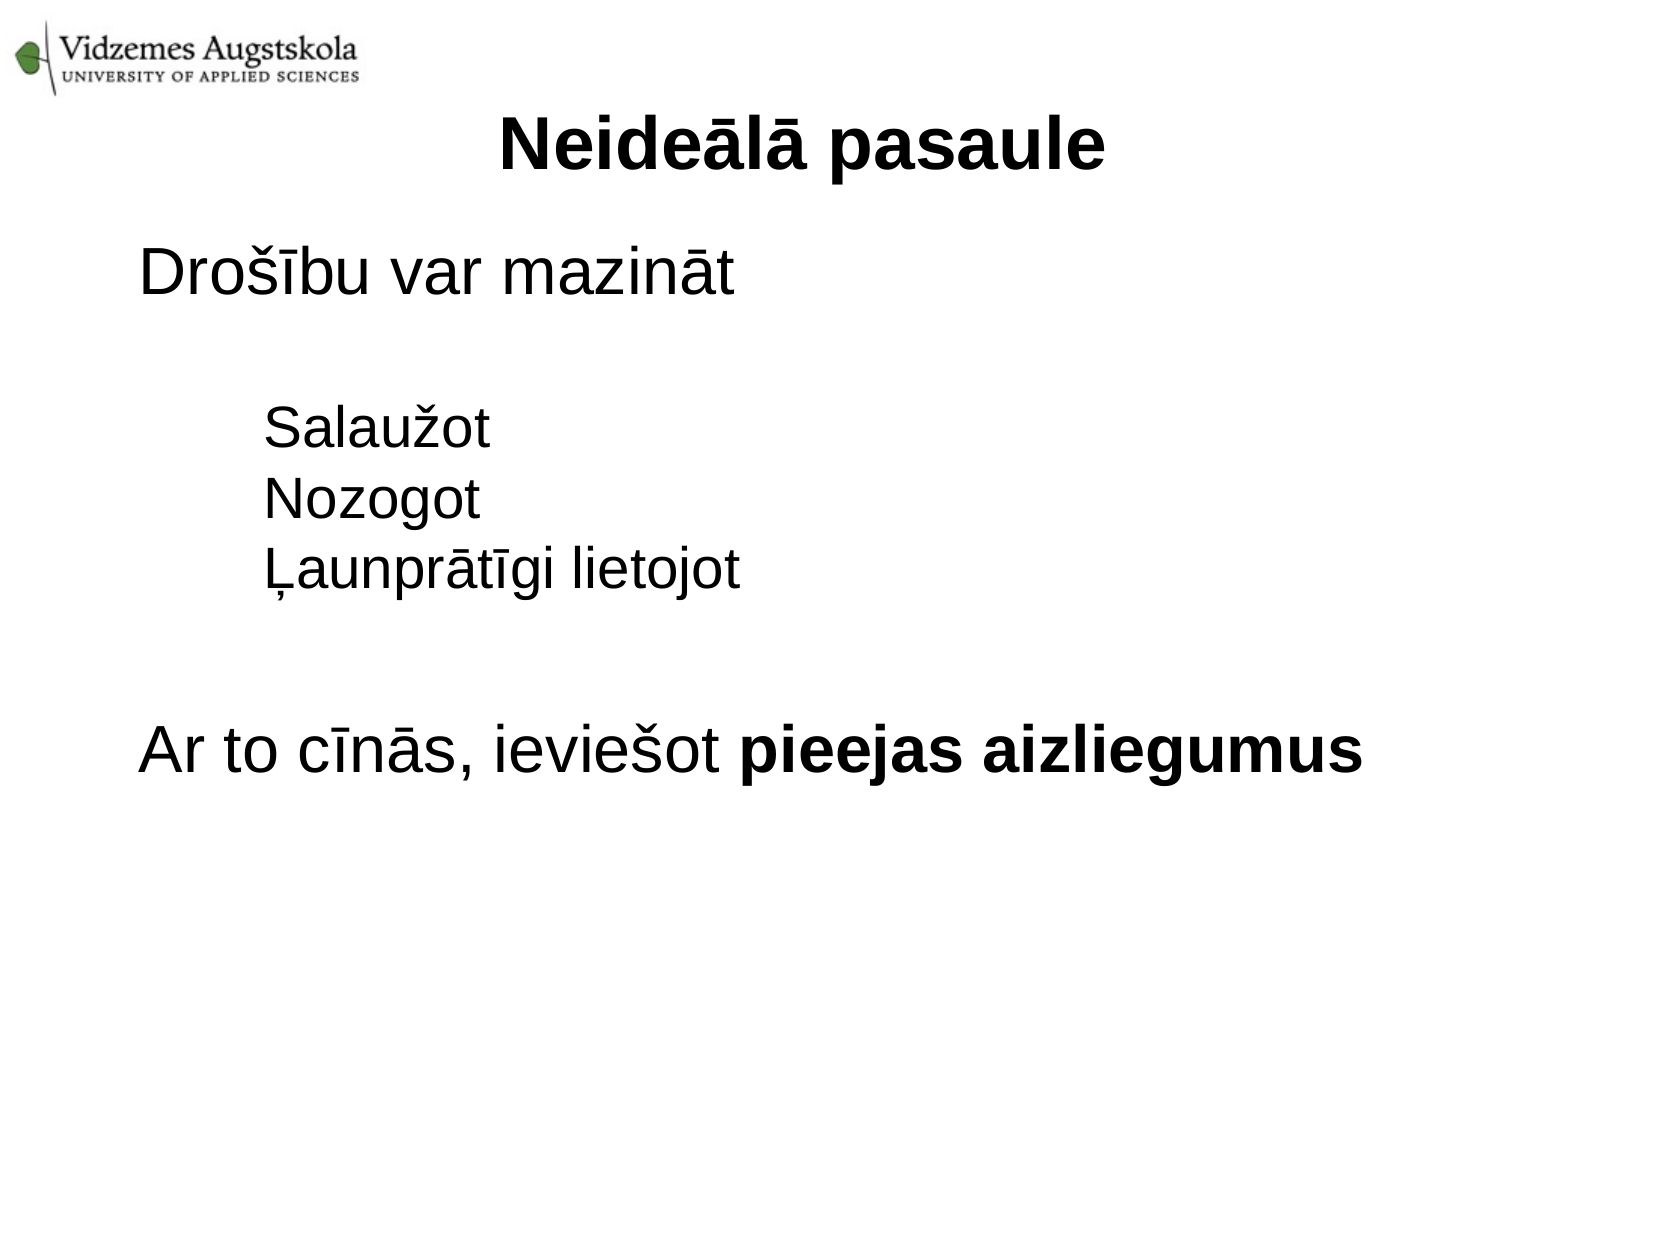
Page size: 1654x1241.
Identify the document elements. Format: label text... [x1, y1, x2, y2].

picture [5, 2, 368, 113]
list Drošību var mazināt Salaužot Nozogot Ļaunprātīgi lietojot Ar to cīnās, ieviešot pieejas aizliegumus [82, 236, 1569, 1107]
title Neideālā pasaule [94, 103, 1512, 188]
